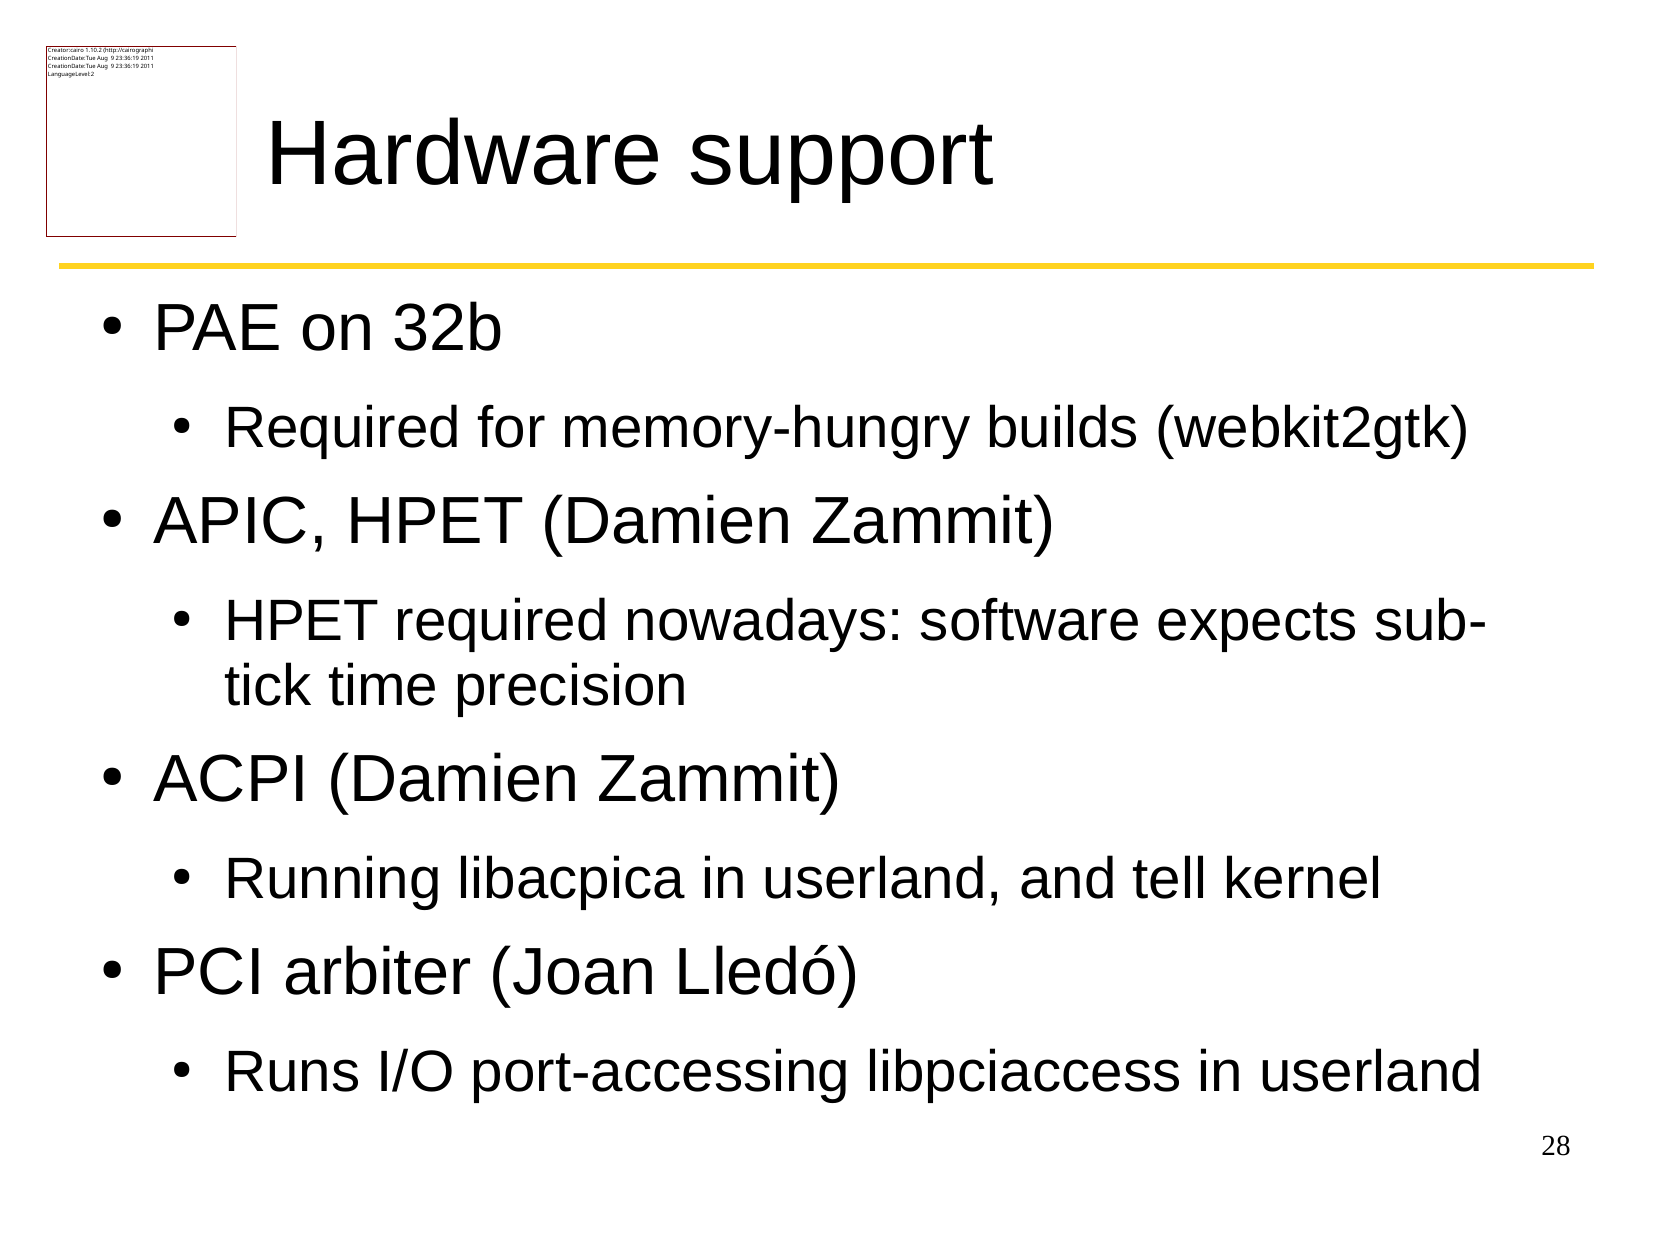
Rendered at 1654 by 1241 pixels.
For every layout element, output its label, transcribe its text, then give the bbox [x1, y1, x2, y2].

list PAE on 32b Required for memory-hungry builds (webkit2gtk) APIC, HPET (Damien Zammit) HPET required nowadays: software expects sub-tick time precision ACPI (Damien Zammit) Running libacpica in userland, and tell kernel PCI arbiter (Joan Lledó) Runs I/O port-accessing libpciaccess in userland [82, 290, 1571, 1152]
title Hardware support [265, 49, 1571, 257]
